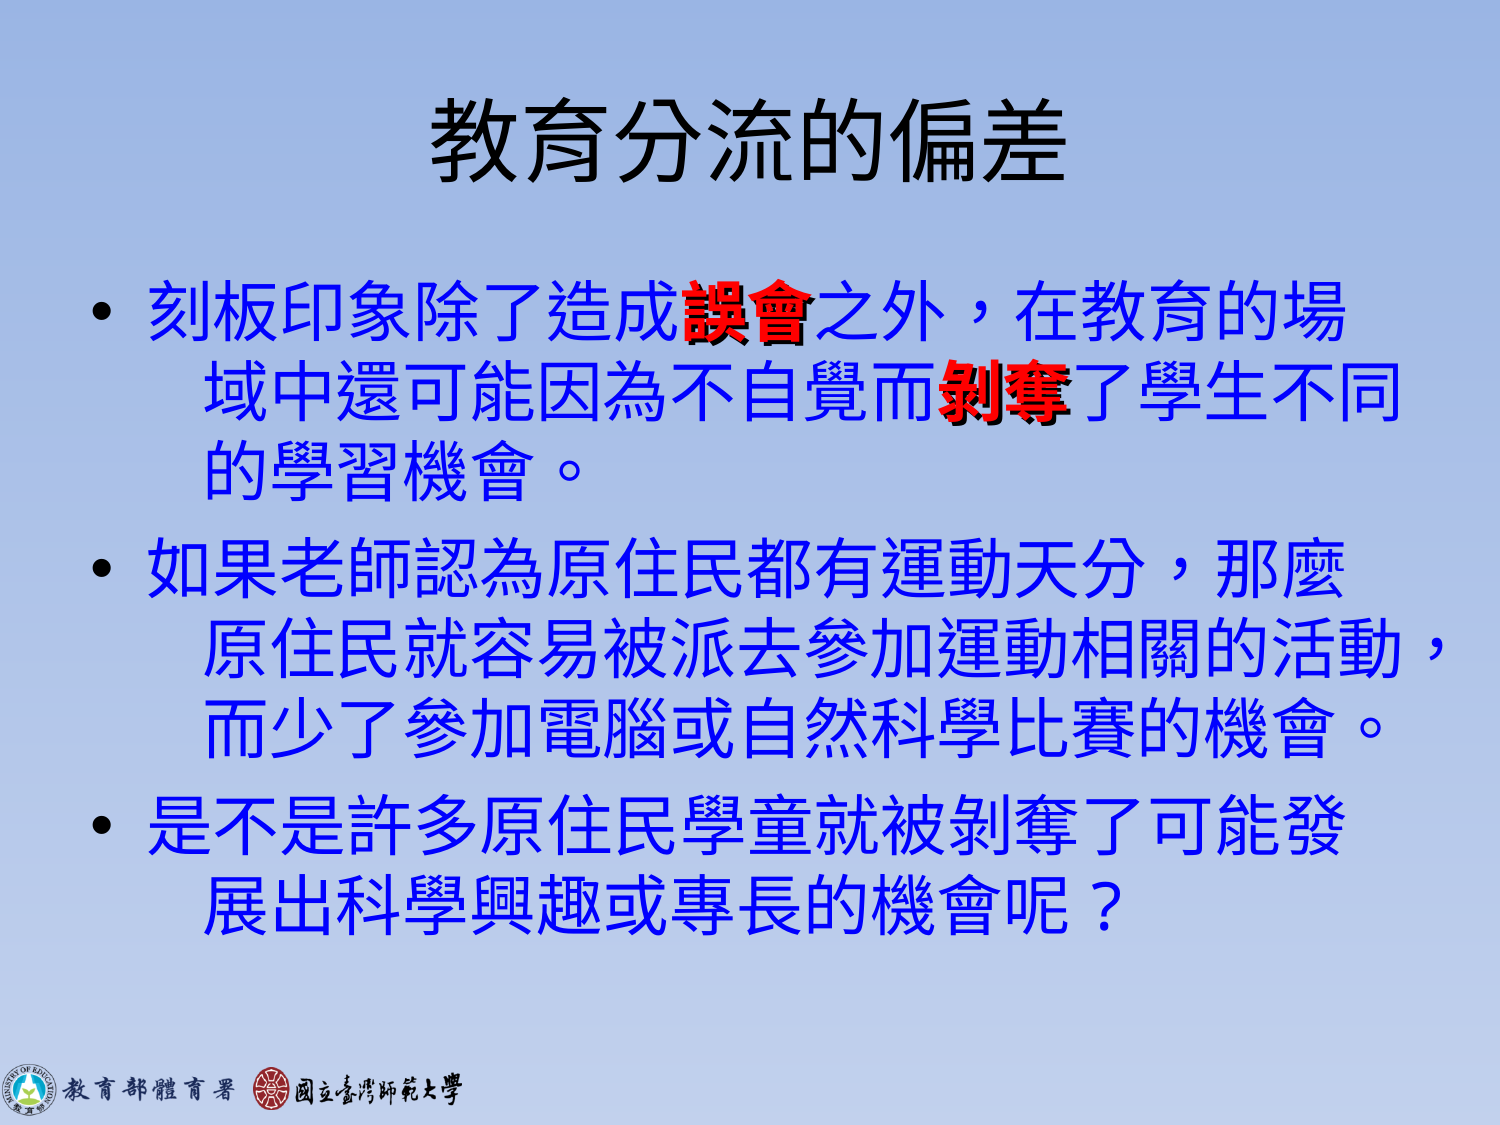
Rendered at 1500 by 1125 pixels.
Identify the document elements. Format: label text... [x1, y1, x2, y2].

title 教育分流的偏差 [75, 45, 1426, 233]
list 刻板印象除了造成誤會之外，在教育的場域中還可能因為不自覺而剝奪了學生不同的學習機會。 如果老師認為原住民都有運動天分，那麼原住民就容易被派去參加運動相關的活動，而少了參加電腦或自然科學比賽的機會。 是不是許多原住民學童就被剝奪了可能發展出科學興趣或專長的機會呢? [75, 262, 1426, 1005]
